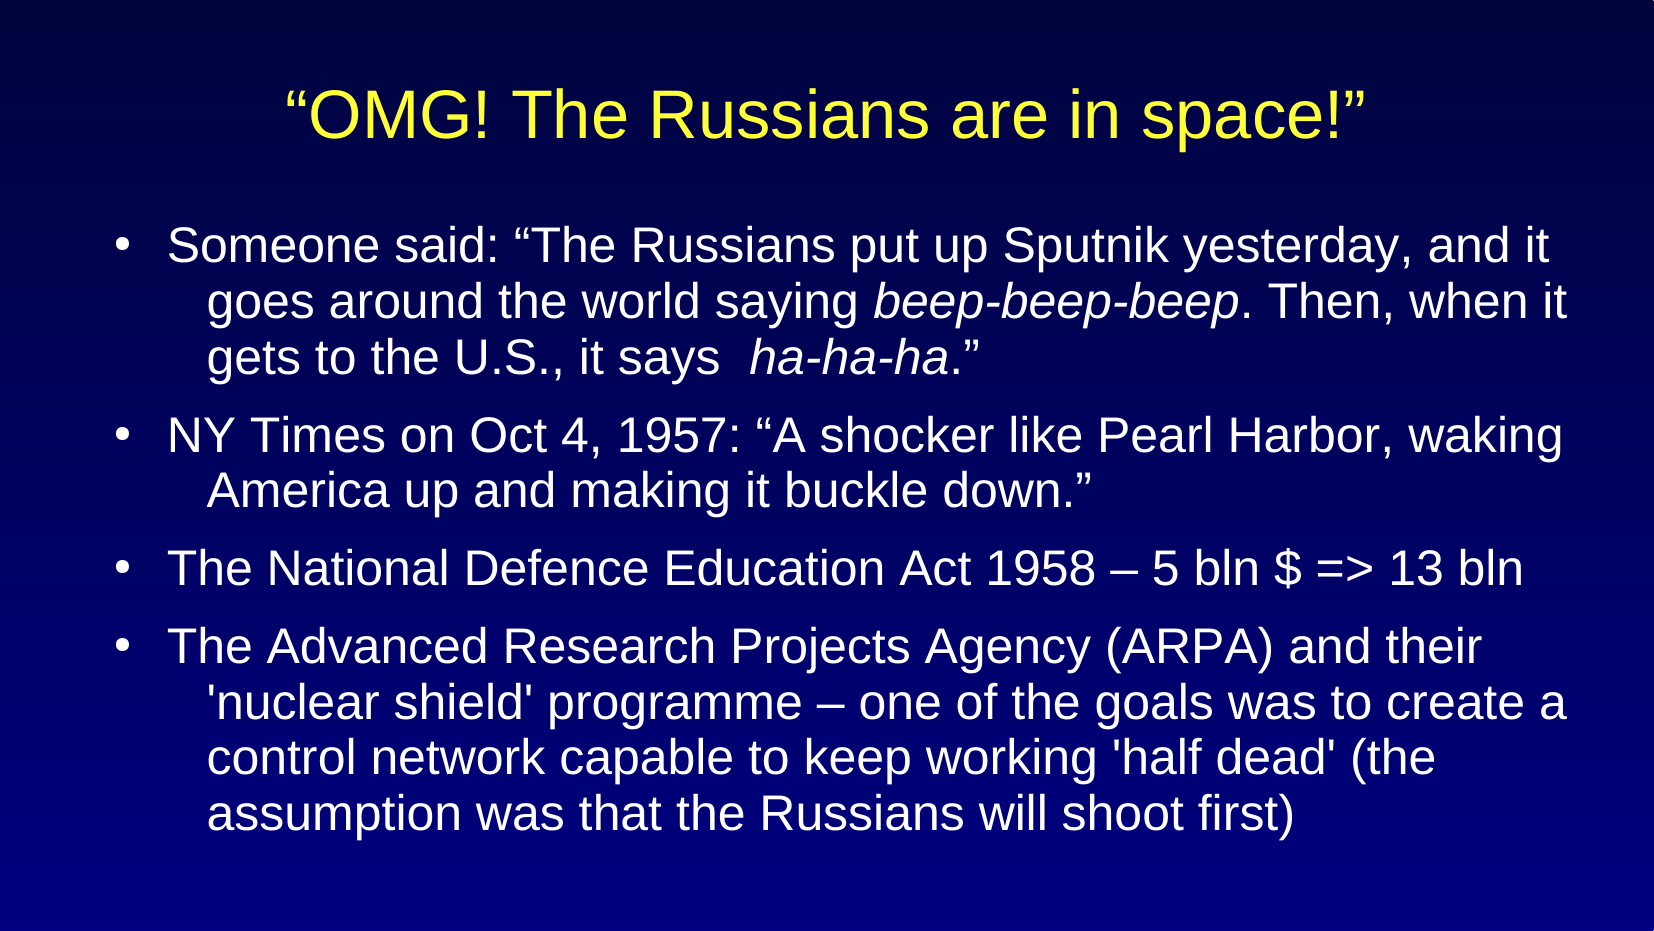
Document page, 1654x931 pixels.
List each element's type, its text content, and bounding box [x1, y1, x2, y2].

list Someone said: “The Russians put up Sputnik yesterday, and it goes around the world saying beep-beep-beep. Then, when it gets to the U.S., it says ha-ha-ha.” NY Times on Oct 4, 1957: “A shocker like Pearl Harbor, waking America up and making it buckle down.” The National Defence Education Act 1958 – 5 bln $ => 13 bln The Advanced Research Projects Agency (ARPA) and their 'nuclear shield' programme – one of the goals was to create a control network capable to keep working 'half dead' (the assumption was that the Russians will shoot first) [82, 217, 1571, 842]
title “OMG! The Russians are in space!” [82, 37, 1571, 193]
